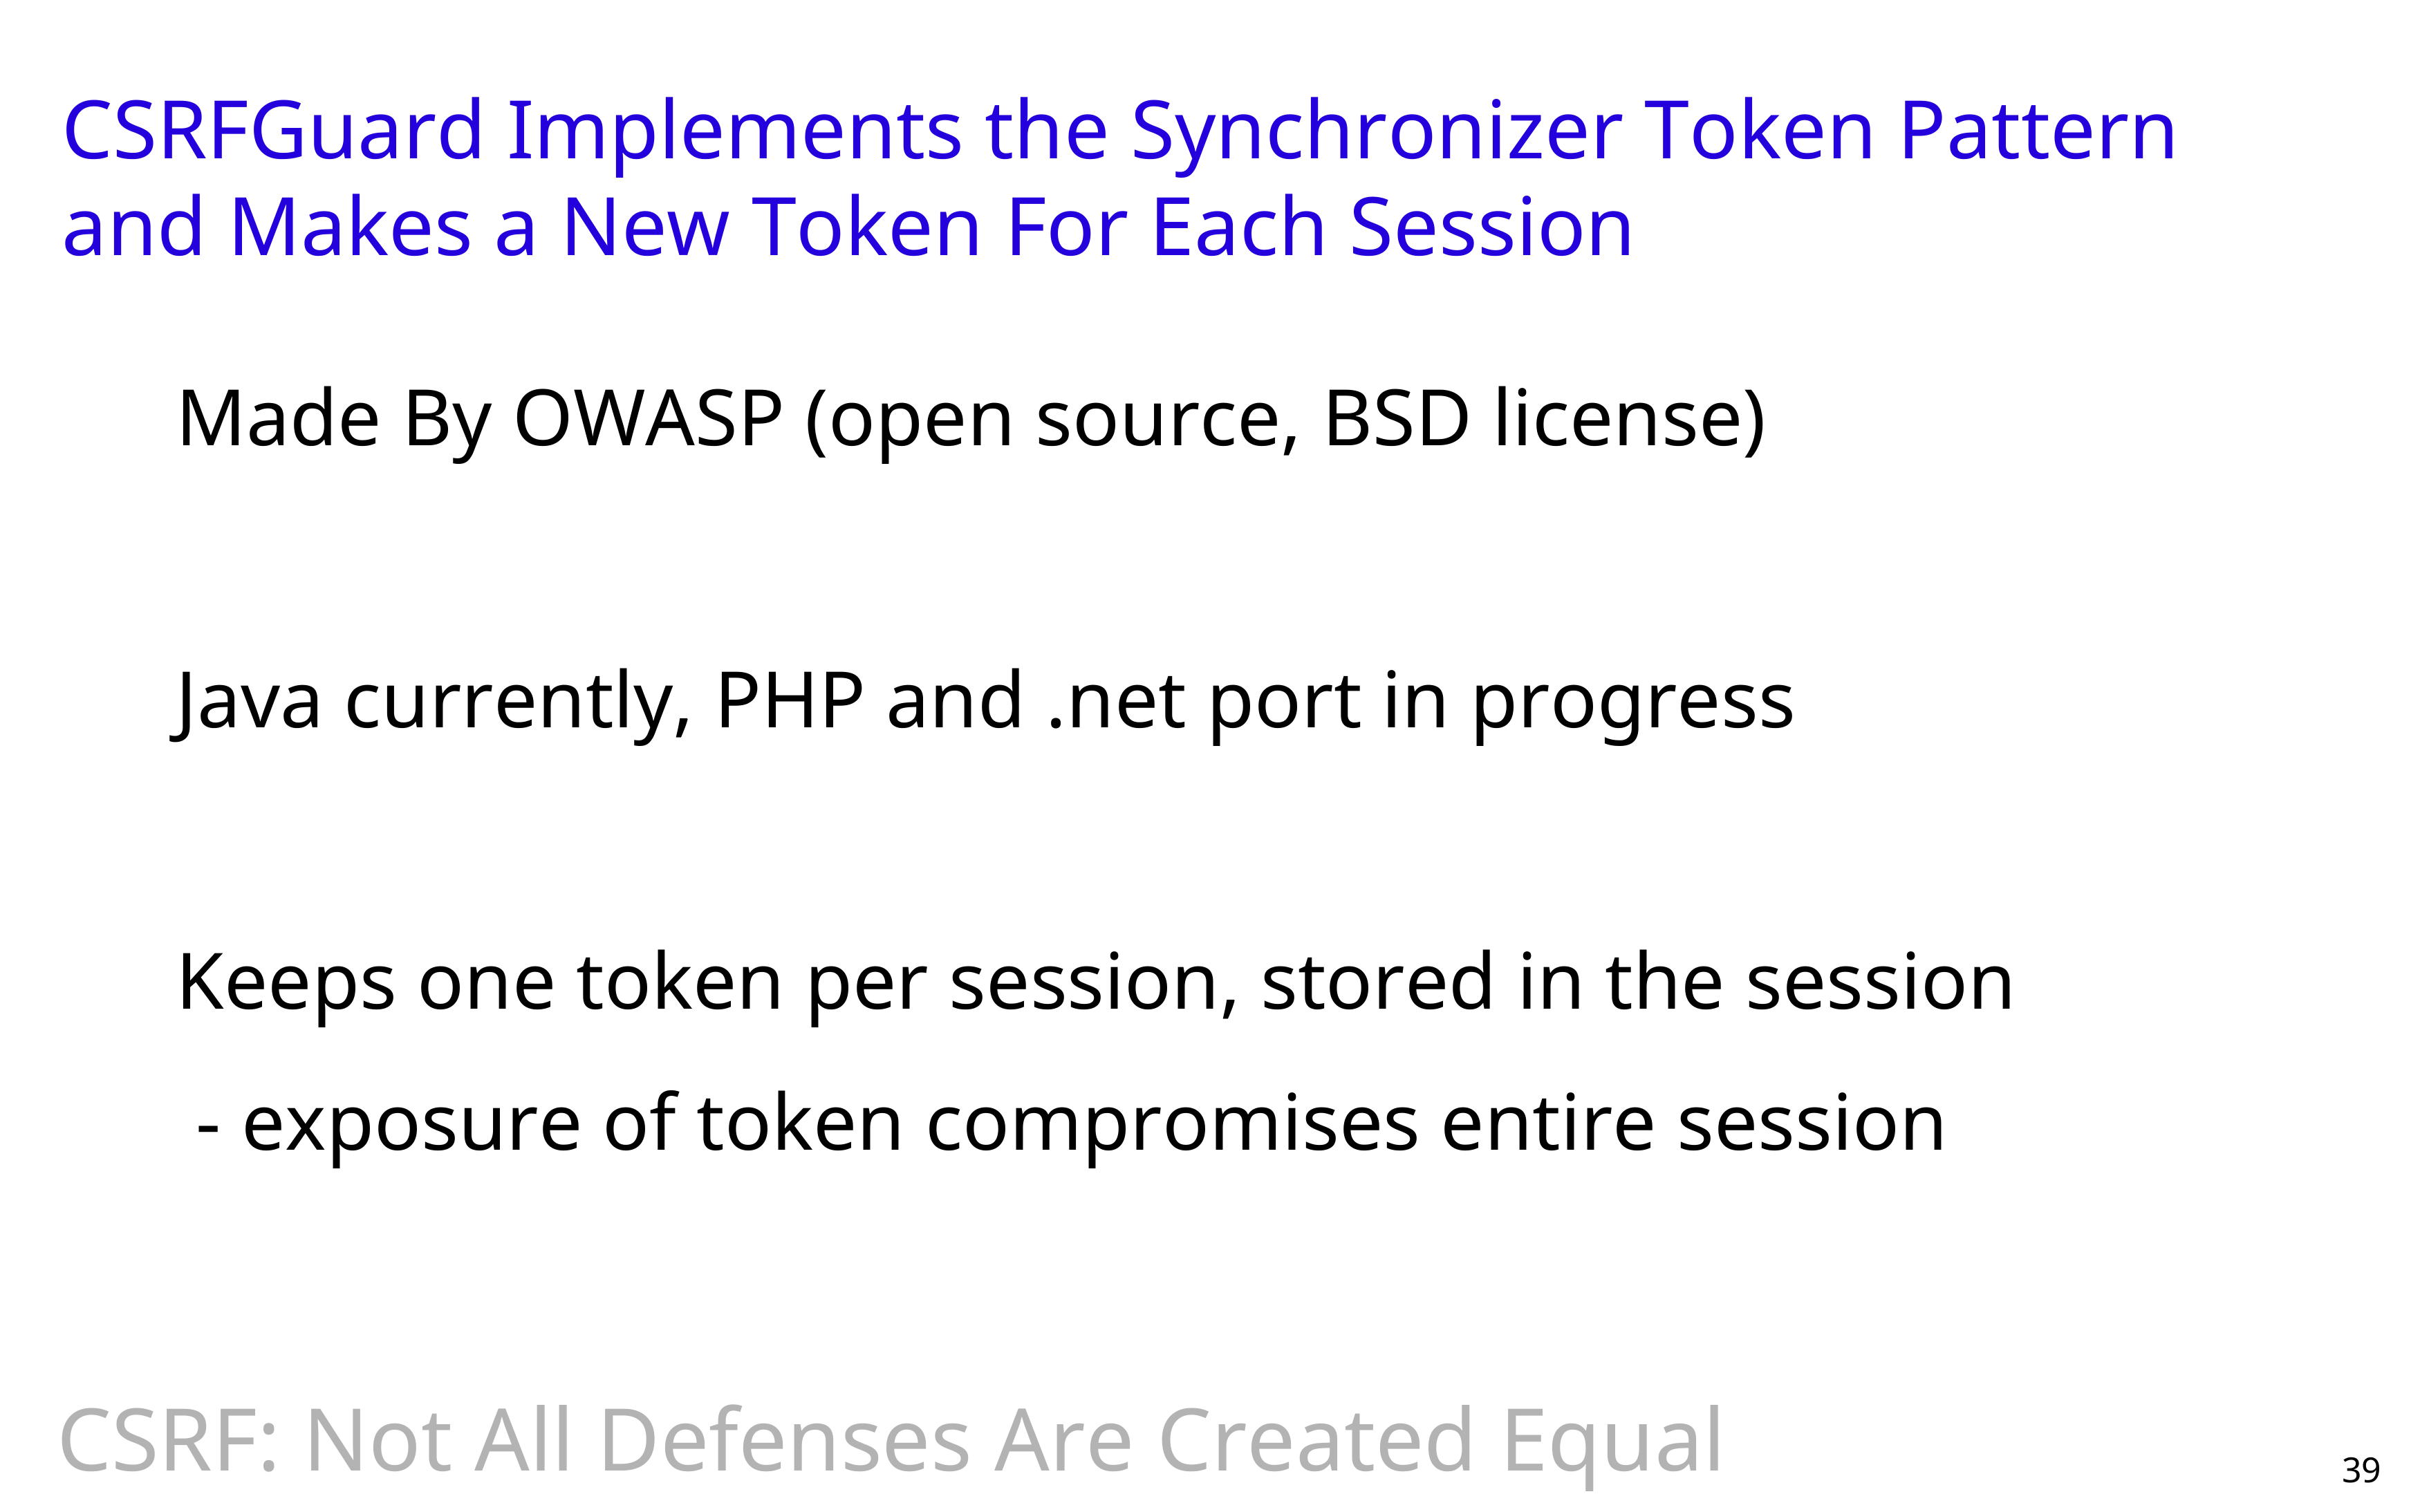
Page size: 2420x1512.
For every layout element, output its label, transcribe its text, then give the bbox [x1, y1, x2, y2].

text_box <number> [2334, 1443, 2390, 1497]
text_box CSRFGuard Implements the Synchronizer Token Pattern and Makes a New Token For Each Session [52, 73, 2293, 277]
text_box Made By OWASP (open source, BSD license) Java currently, PHP and .net port in progress Keeps one token per session, stored in the session - exposure of token compromises entire session [166, 363, 2251, 1171]
